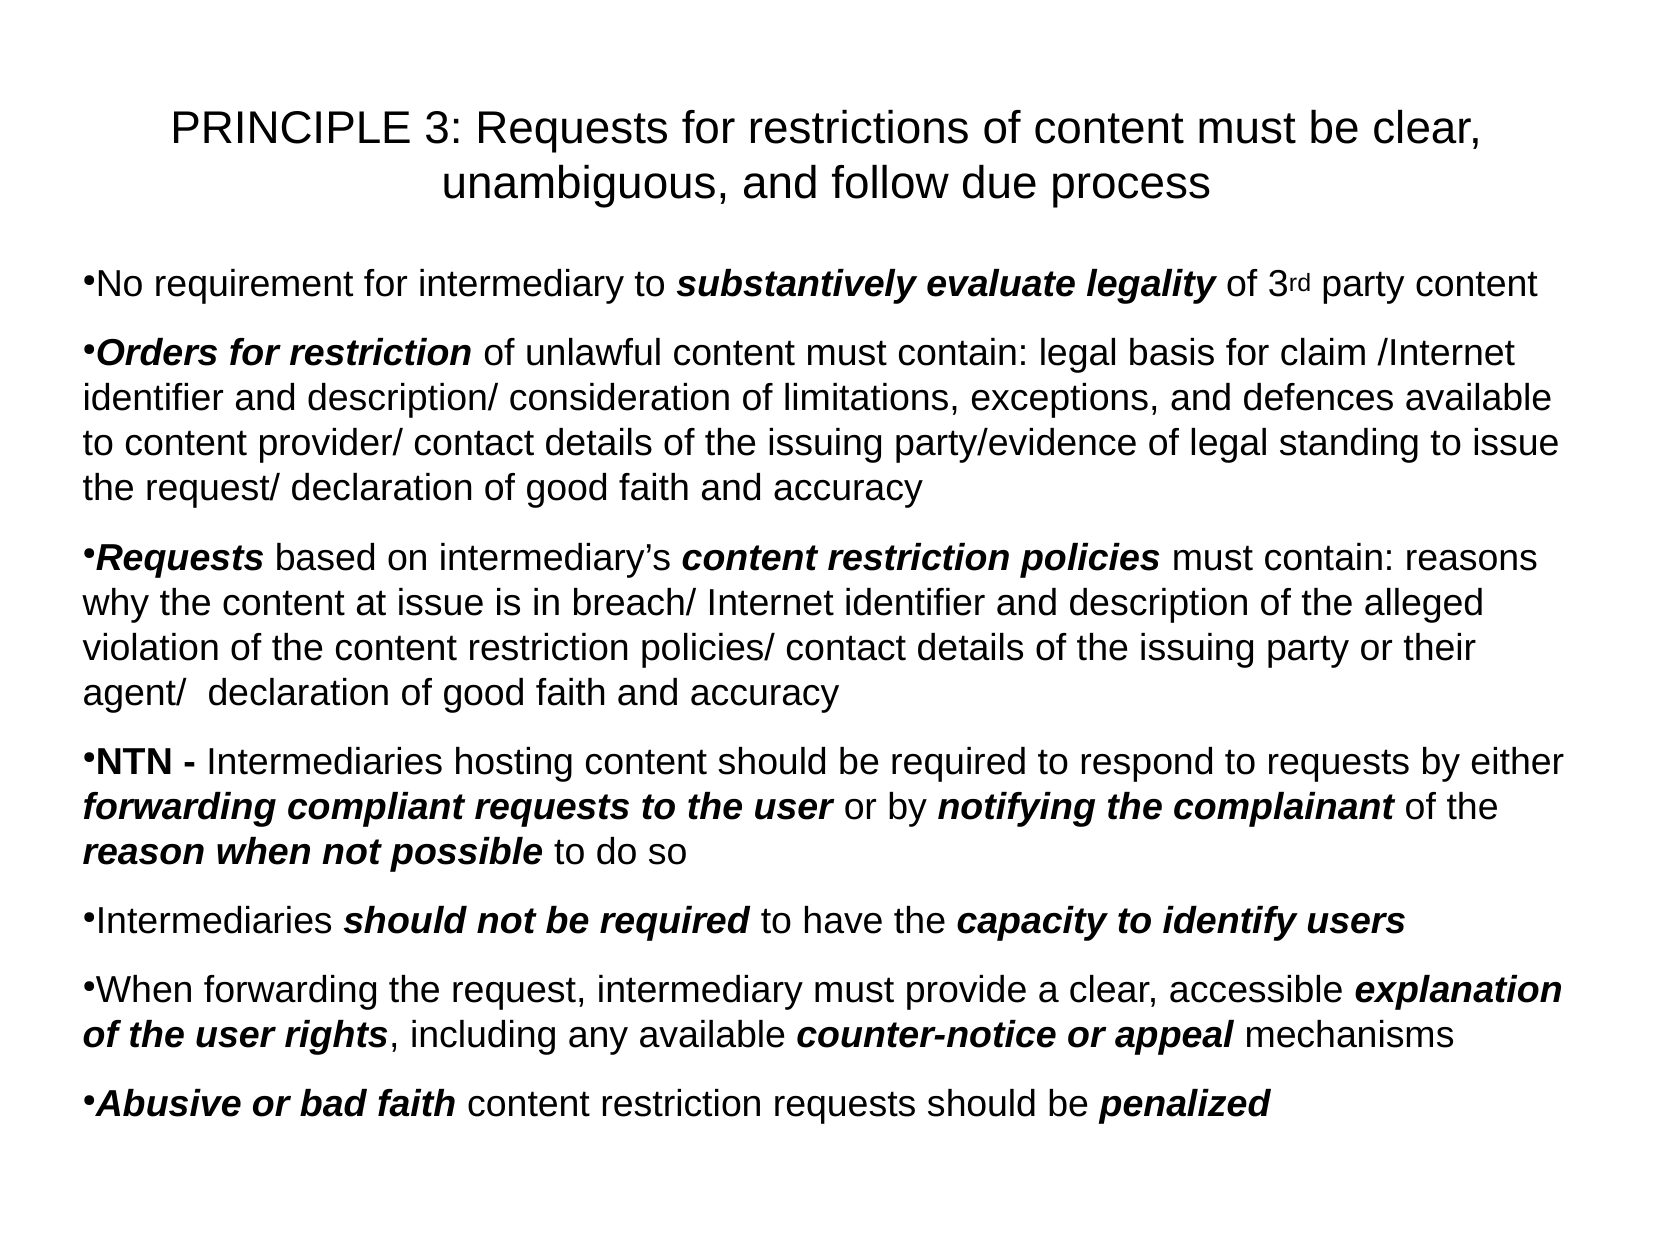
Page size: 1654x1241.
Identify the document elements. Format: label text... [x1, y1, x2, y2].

title PRINCIPLE 3: Requests for restrictions of content must be clear, unambiguous, and follow due process [82, 49, 1571, 120]
subtitle No requirement for intermediary to substantively evaluate legality of 3rd party content Orders for restriction of unlawful content must contain: legal basis for claim /Internet identifier and description/ consideration of limitations, exceptions, and defences available to content provider/ contact details of the issuing party/evidence of legal standing to issue the request/ declaration of good faith and accuracy Requests based on intermediary’s content restriction policies must contain: reasons why the content at issue is in breach/ Internet identifier and description of the alleged violation of the content restriction policies/ contact details of the issuing party or their agent/ declaration of good faith and accuracy NTN - Intermediaries hosting content should be required to respond to requests by either forwarding compliant requests to the user or by notifying the complainant of the reason when not possible to do so Intermediaries should not be required to have the capacity to identify users When forwarding the request, intermediary must provide a clear, accessible explanation of the user rights, including any available counter-notice or appeal mechanisms Abusive or bad faith content restriction requests should be penalized [82, 120, 1571, 1179]
